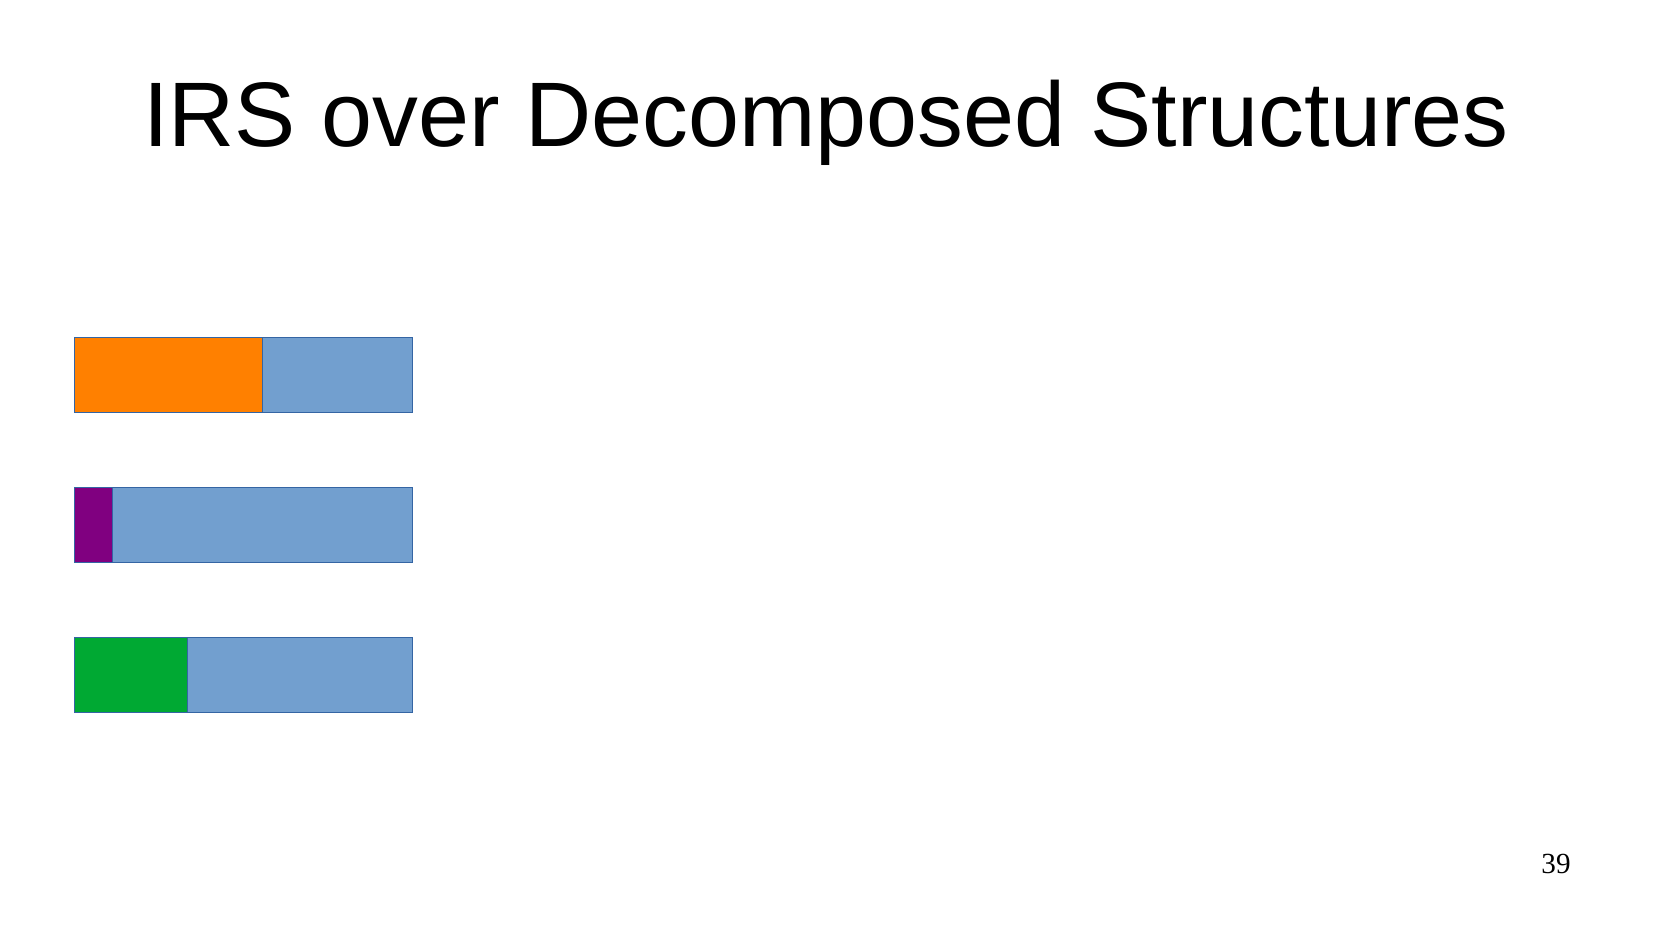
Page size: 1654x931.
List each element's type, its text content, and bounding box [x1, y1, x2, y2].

text_box [74, 337, 413, 413]
text_box [74, 637, 413, 713]
title IRS over Decomposed Structures [82, 37, 1571, 193]
text_box [74, 487, 413, 563]
